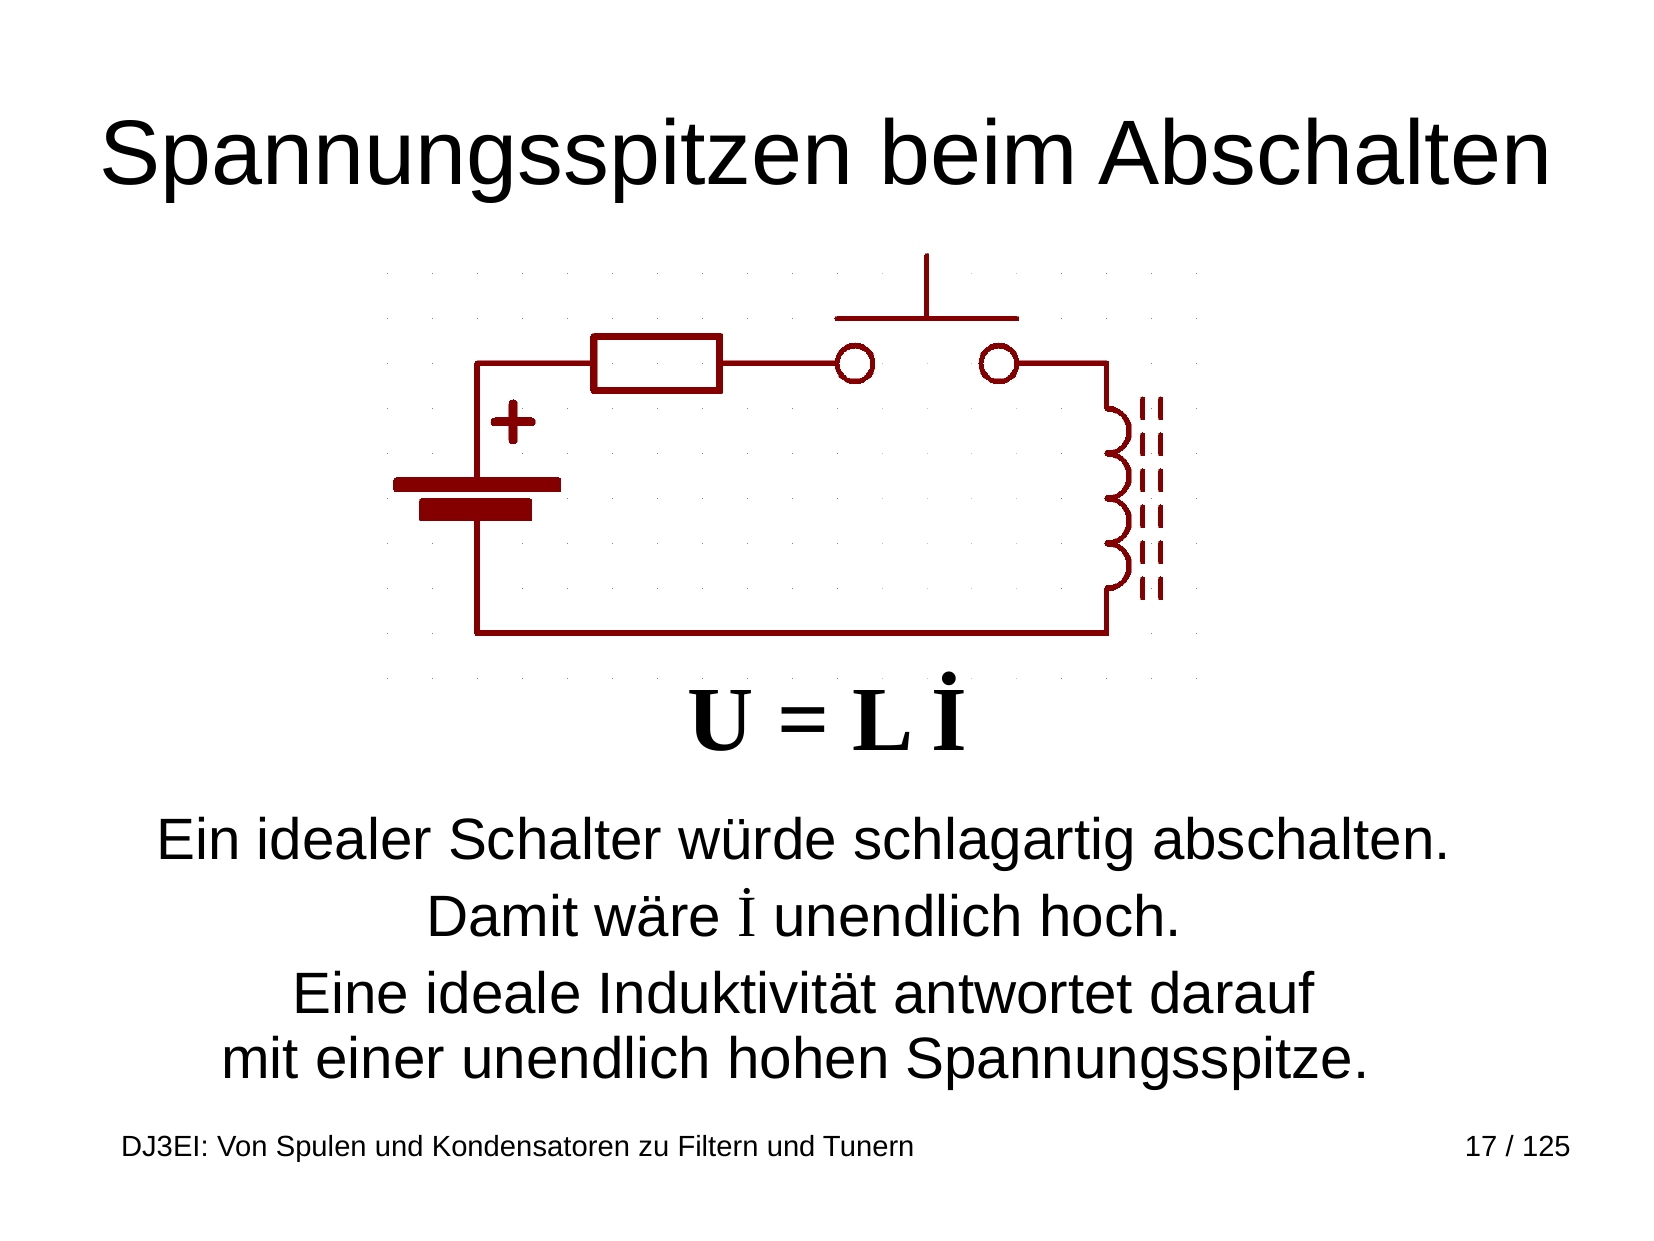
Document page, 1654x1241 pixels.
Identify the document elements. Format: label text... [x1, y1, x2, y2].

text_box Ein idealer Schalter würde schlagartig abschalten. Damit wäre İ unendlich hoch. Eine ideale Induktivität antwortet darauf mit einer unendlich hohen Spannungsspitze. [141, 799, 1584, 1099]
text_box U = L İ [673, 661, 983, 778]
title Spannungsspitzen beim Abschalten [82, 49, 1571, 257]
picture [366, 236, 1221, 681]
